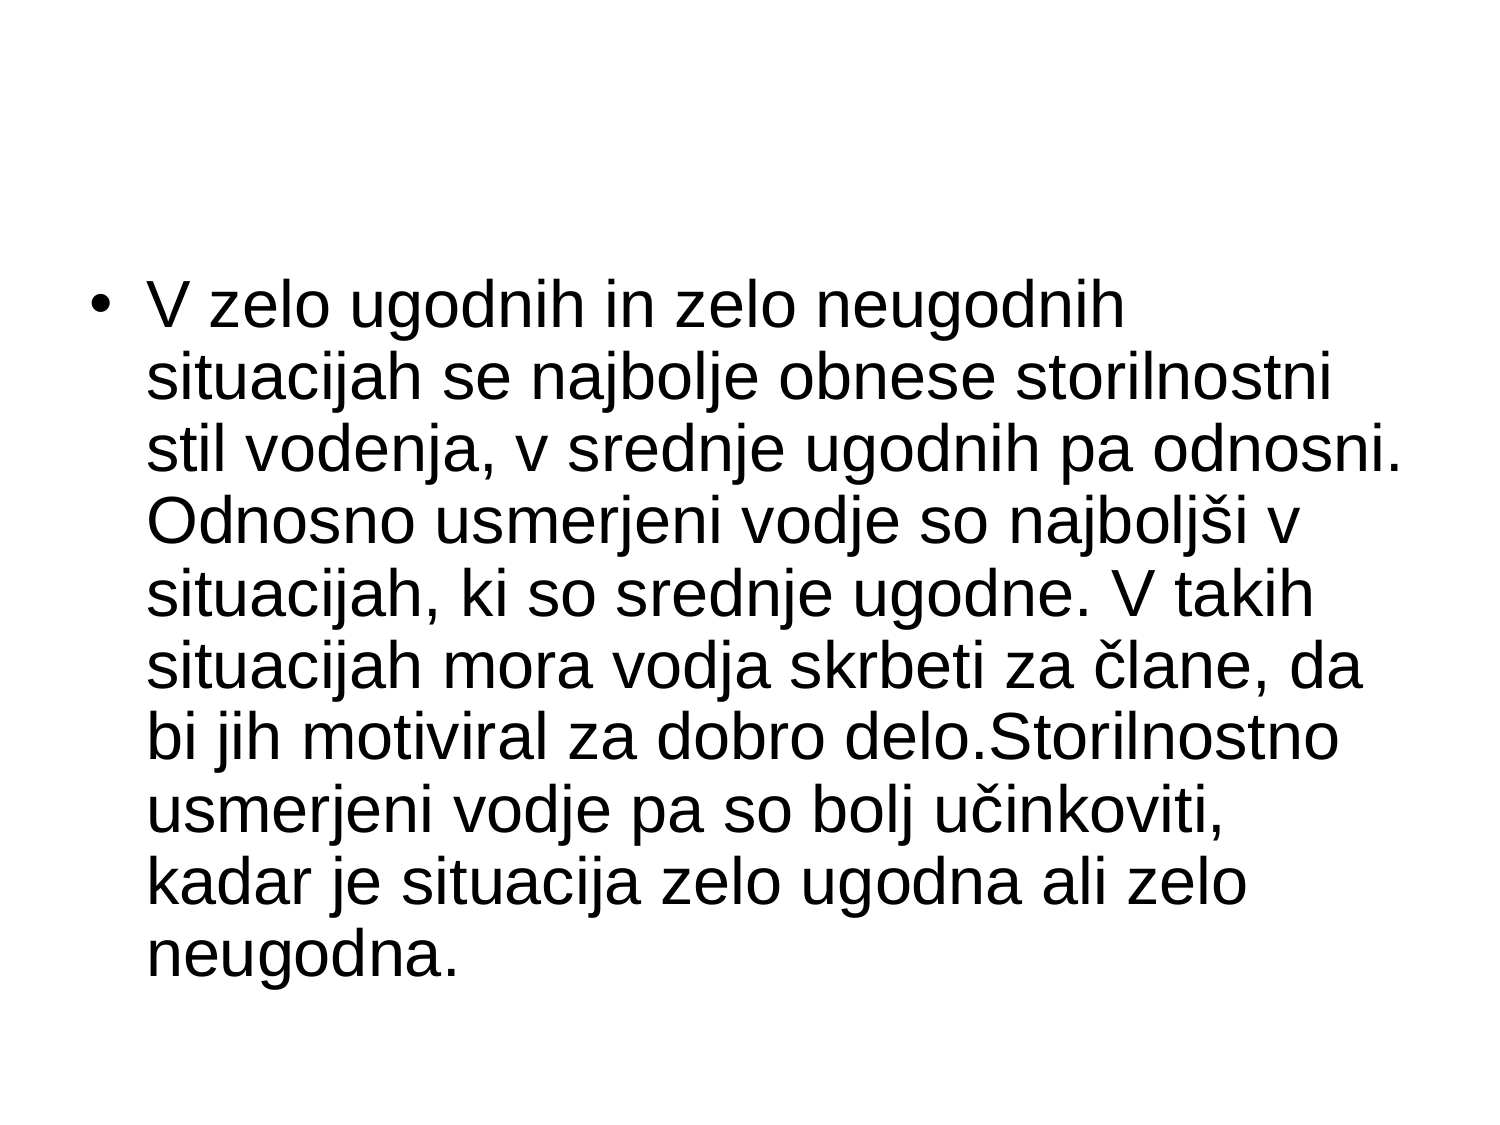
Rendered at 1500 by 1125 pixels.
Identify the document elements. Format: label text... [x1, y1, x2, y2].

list V zelo ugodnih in zelo neugodnih situacijah se najbolje obnese storilnostni stil vodenja, v srednje ugodnih pa odnosni. Odnosno usmerjeni vodje so najboljši v situacijah, ki so srednje ugodne. V takih situacijah mora vodja skrbeti za člane, da bi jih motiviral za dobro delo.Storilnostno usmerjeni vodje pa so bolj učinkoviti, kadar je situacija zelo ugodna ali zelo neugodna. [75, 262, 1426, 1006]
